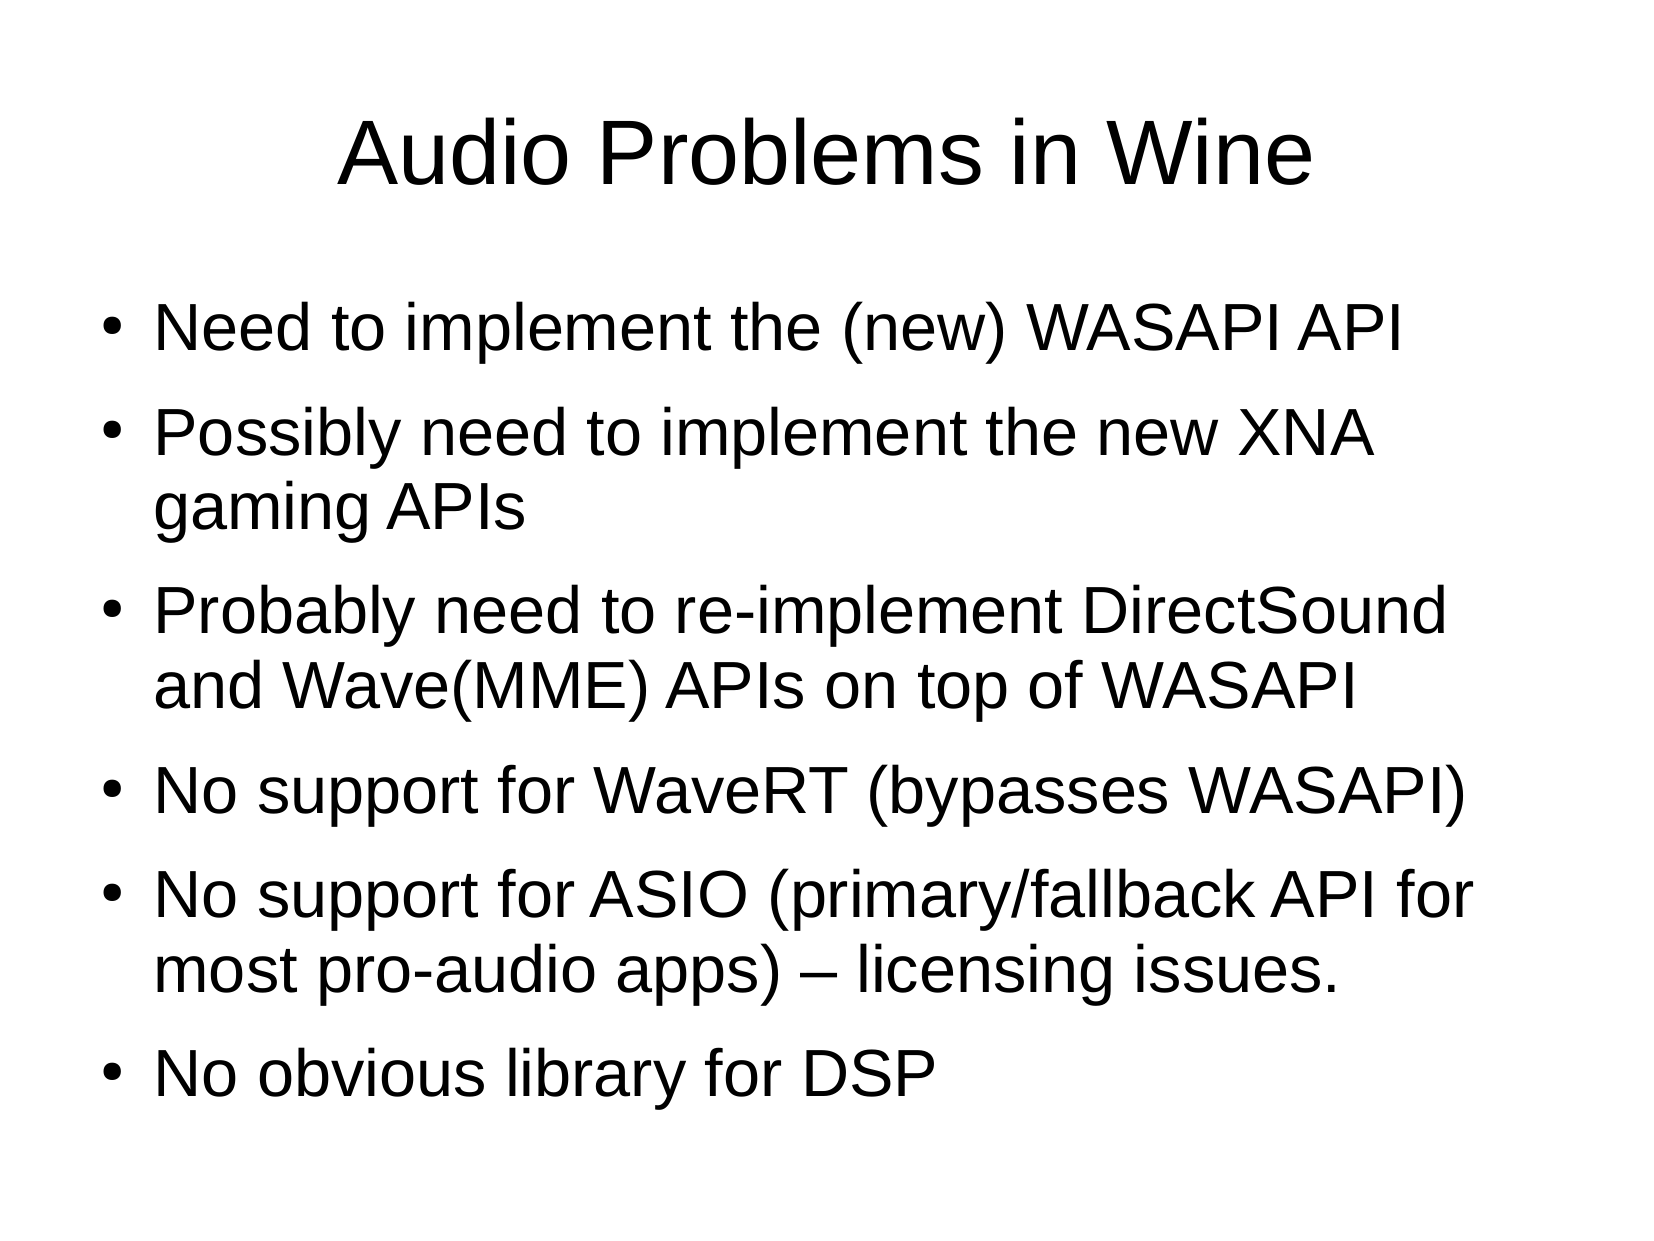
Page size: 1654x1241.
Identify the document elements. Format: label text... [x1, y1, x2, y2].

list Need to implement the (new) WASAPI API Possibly need to implement the new XNA gaming APIs Probably need to re-implement DirectSound and Wave(MME) APIs on top of WASAPI No support for WaveRT (bypasses WASAPI) No support for ASIO (primary/fallback API for most pro-audio apps) – licensing issues. No obvious library for DSP [82, 290, 1571, 1111]
title Audio Problems in Wine [82, 56, 1571, 250]
